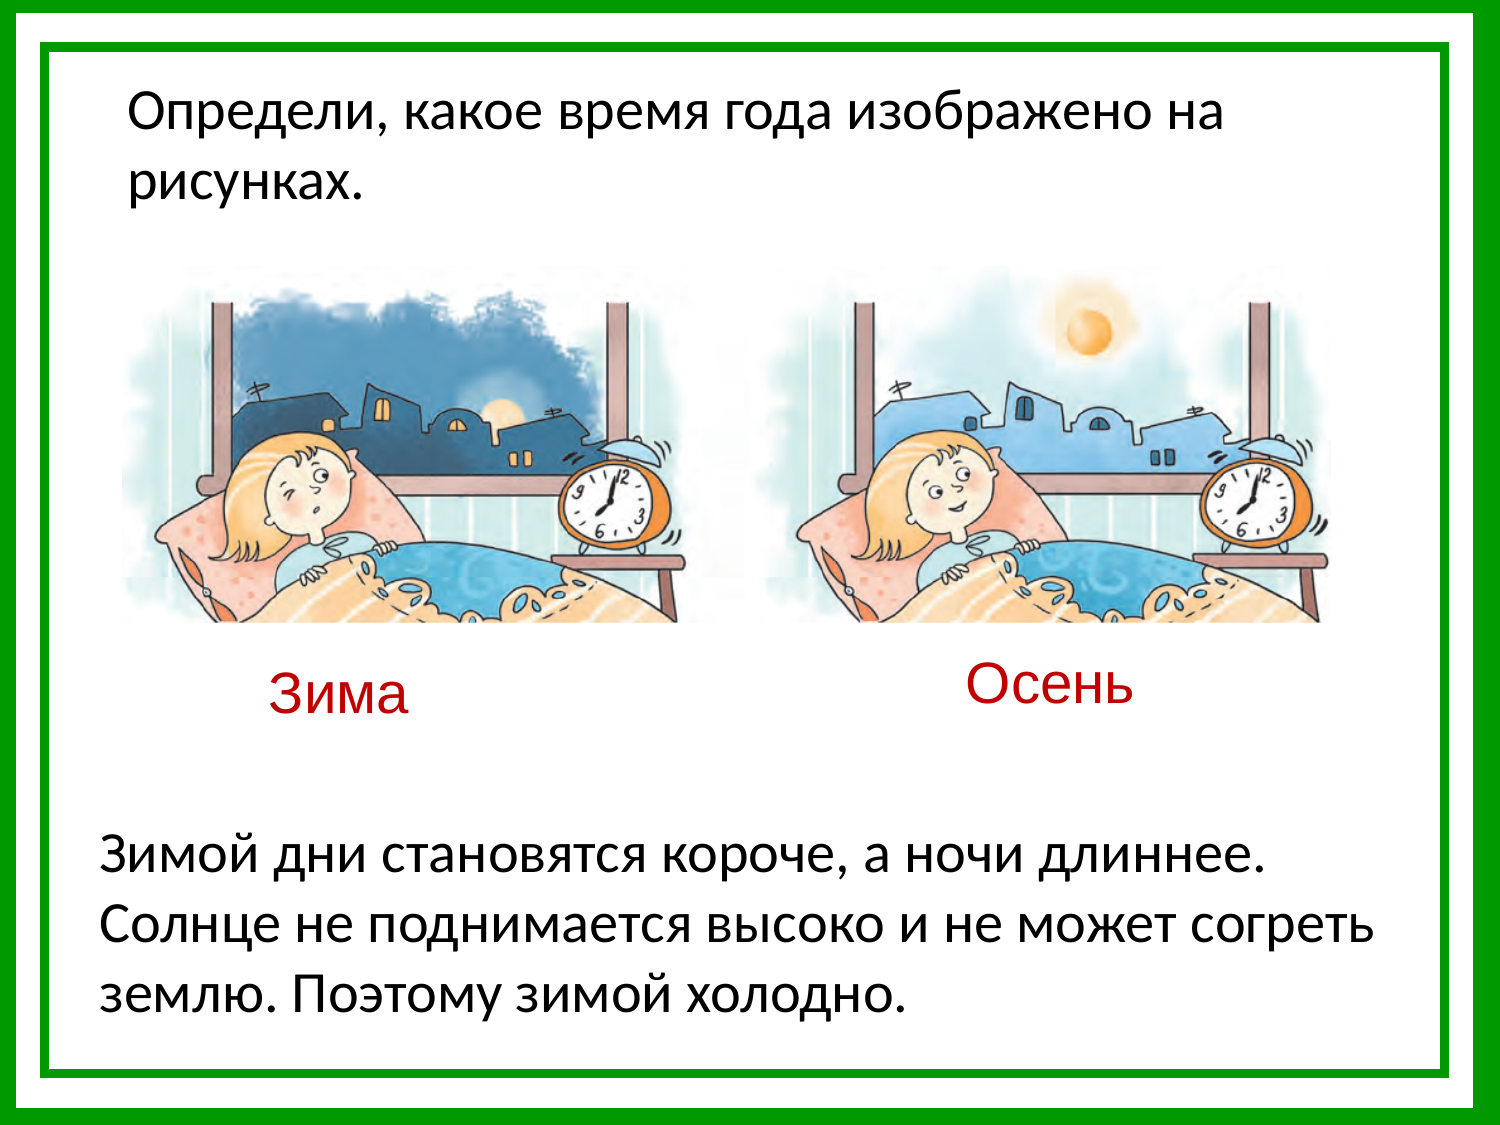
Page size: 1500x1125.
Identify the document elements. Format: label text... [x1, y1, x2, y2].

picture [94, 253, 1406, 635]
text_box Определи, какое время года изображено на рисунках. [112, 63, 1350, 221]
text_box Зима [253, 648, 426, 735]
text_box Осень [950, 637, 1153, 723]
text_box Зимой дни становятся короче, а ночи длиннее. Солнце не поднимается высоко и не может согреть землю. Поэтому зимой холодно. [84, 807, 1440, 1035]
